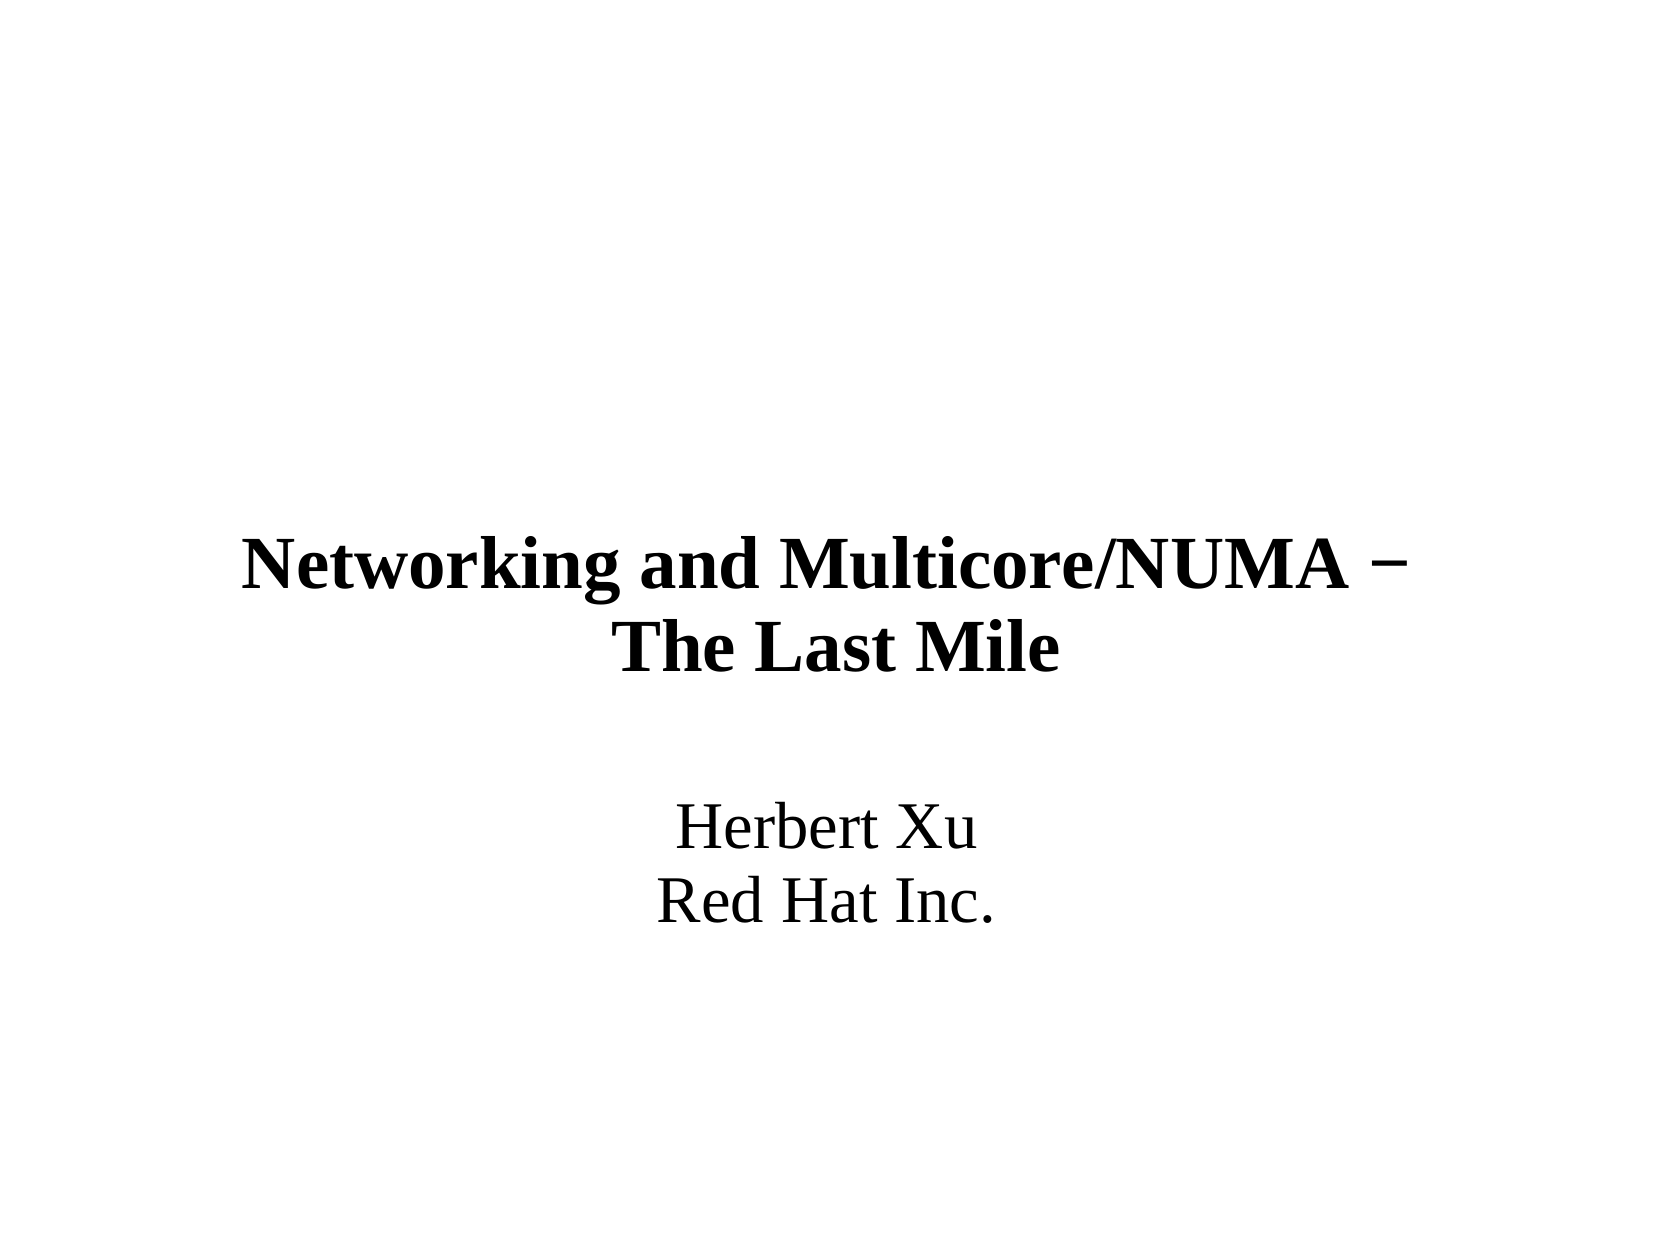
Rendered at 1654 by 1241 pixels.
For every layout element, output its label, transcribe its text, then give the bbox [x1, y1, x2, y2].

title Networking and Multicore/NUMA − The Last Mile Herbert Xu Red Hat Inc. [0, 463, 1653, 1051]
